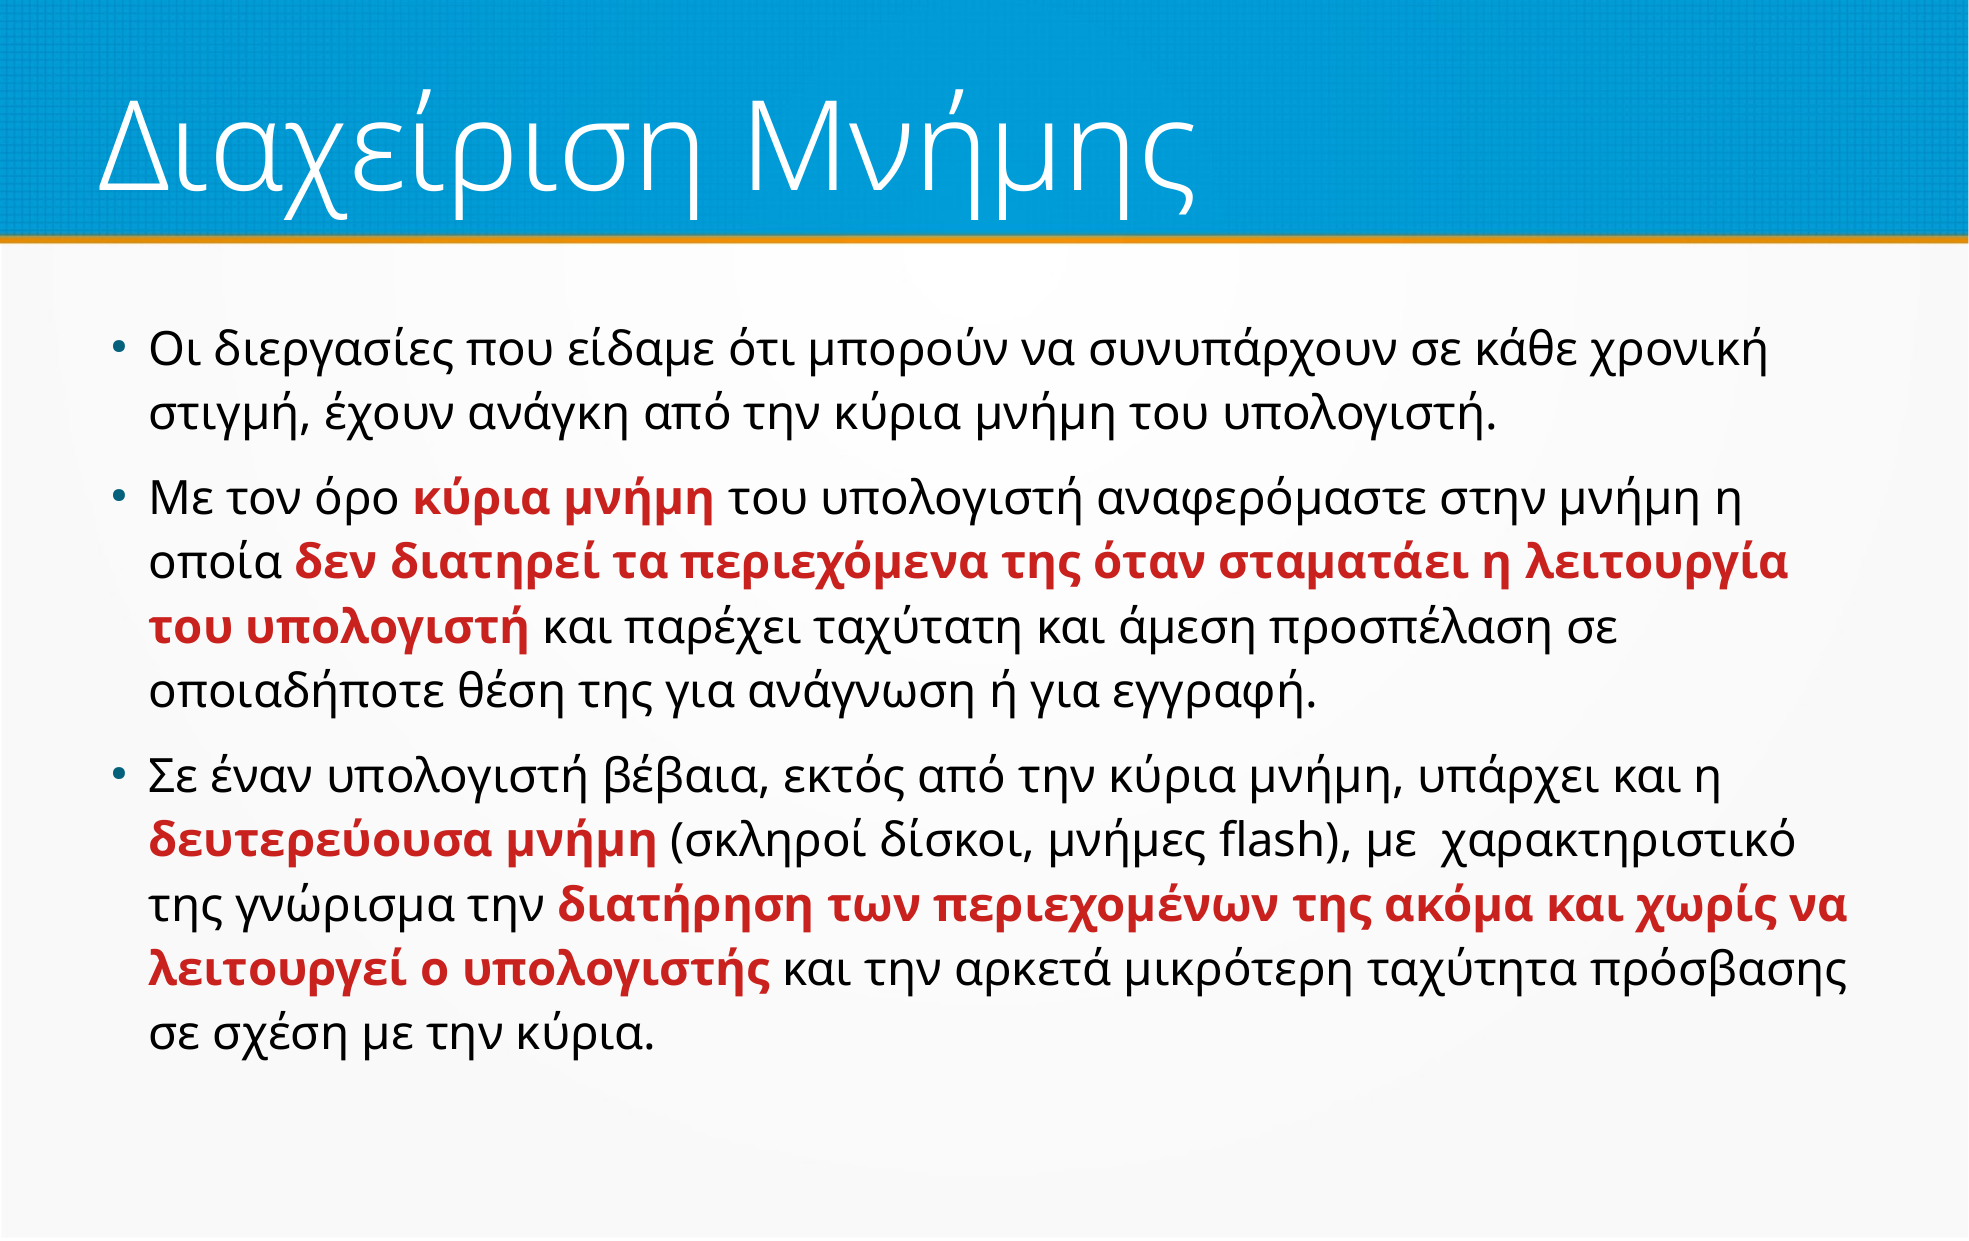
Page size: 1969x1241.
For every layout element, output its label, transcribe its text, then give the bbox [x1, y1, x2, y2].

list Οι διεργασίες που είδαμε ότι μπορούν να συνυπάρχουν σε κάθε χρονική στιγμή, έχουν ανάγκη από την κύρια μνήμη του υπολογιστή. Με τον όρο κύρια μνήμη του υπολογιστή αναφερόμαστε στην μνήμη η οποία δεν διατηρεί τα περιεχόμενα της όταν σταματάει η λειτουργία του υπολογιστή και παρέχει ταχύτατη και άμεση προσπέλαση σε οποιαδήποτε θέση της για ανάγνωση ή για εγγραφή. Σε έναν υπολογιστή βέβαια, εκτός από την κύρια μνήμη, υπάρχει και η δευτερεύουσα μνήμη (σκληροί δίσκοι, μνήμες flash), με χαρακτηριστικό της γνώρισμα την διατήρηση των περιεχομένων της ακόμα και χωρίς να λειτουργεί ο υπολογιστής και την αρκετά μικρότερη ταχύτητα πρόσβασης σε σχέση με την κύρια. [98, 315, 1861, 1081]
picture [0, 233, 1969, 1241]
title Διαχείριση Μνήμης [98, 19, 1870, 227]
